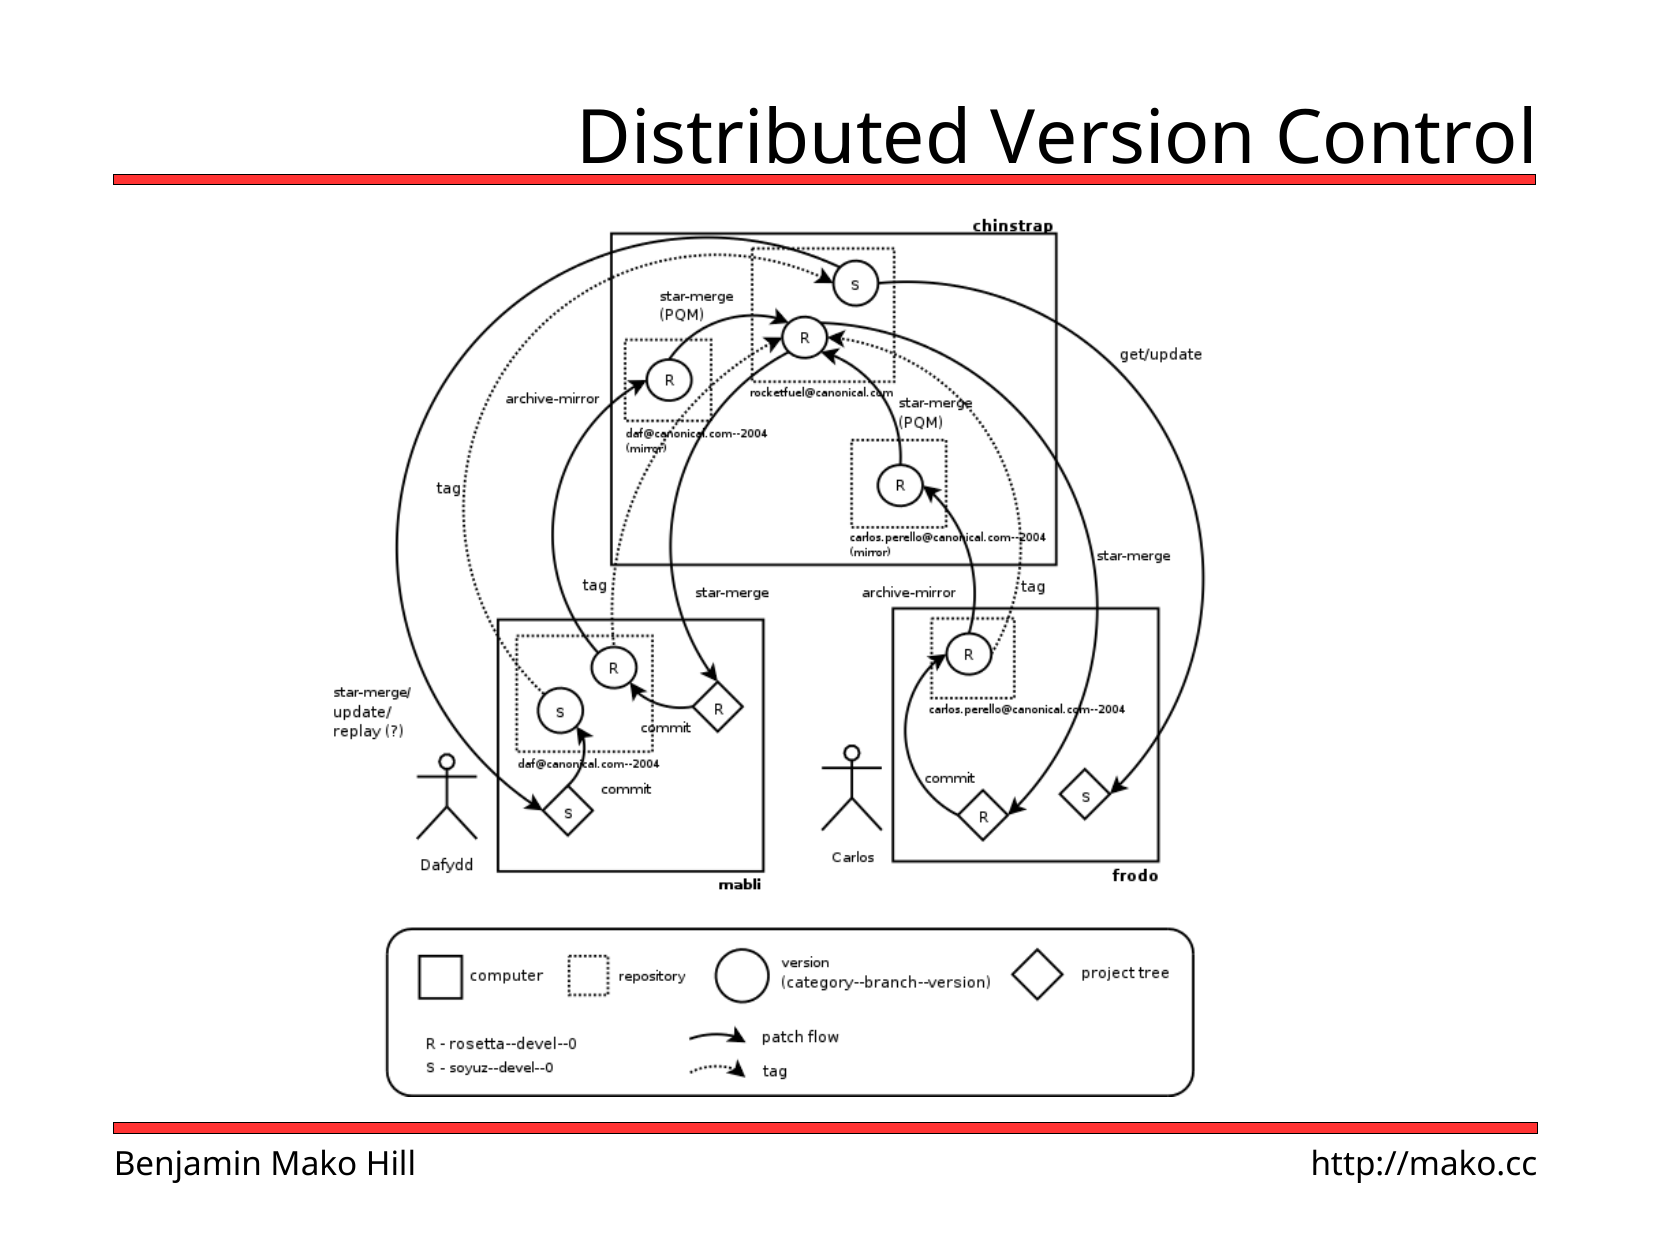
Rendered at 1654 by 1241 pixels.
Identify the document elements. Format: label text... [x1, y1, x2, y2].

title Distributed Version Control [125, 70, 1538, 198]
picture [333, 215, 1207, 1097]
